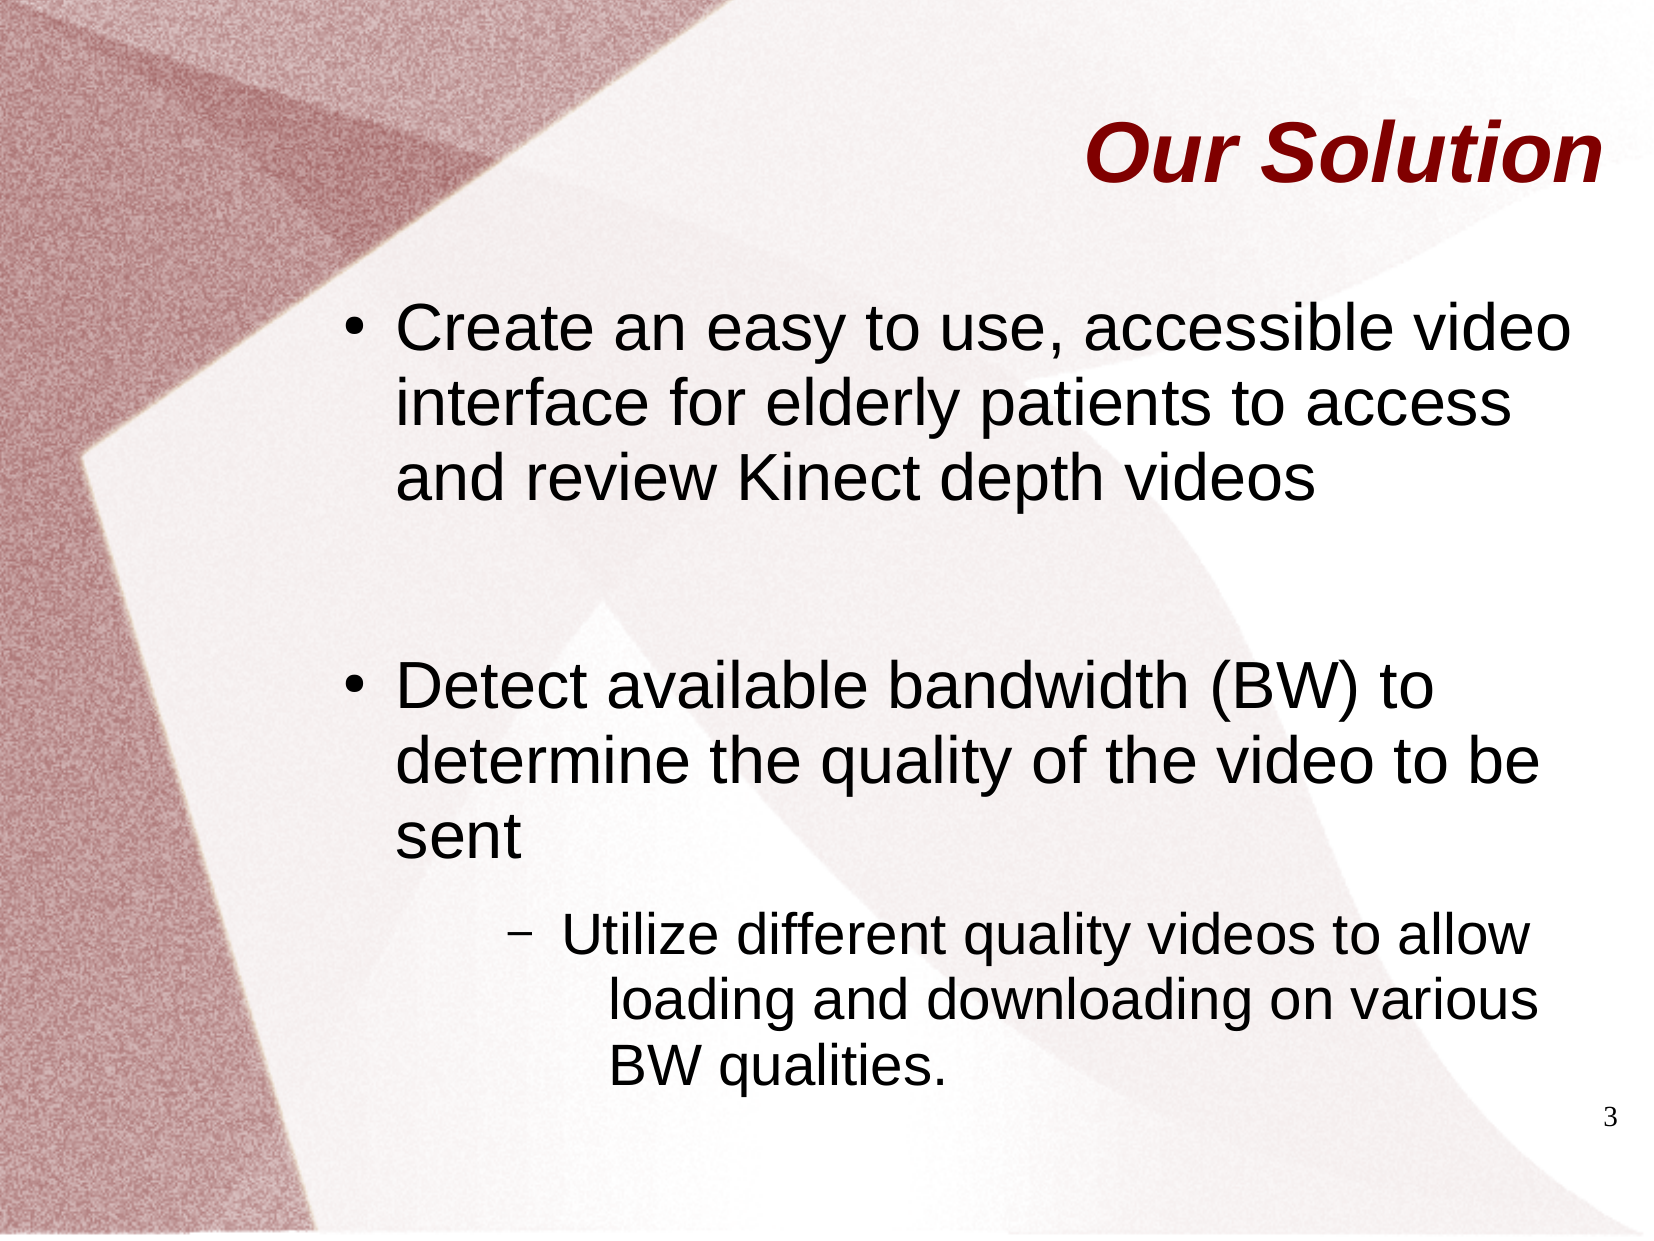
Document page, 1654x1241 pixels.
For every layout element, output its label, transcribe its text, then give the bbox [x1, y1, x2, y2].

picture [0, 0, 1654, 1241]
list Create an easy to use, accessible video interface for elderly patients to access and review Kinect depth videos Detect available bandwidth (BW) to determine the quality of the video to be sent Utilize different quality videos to allow loading and downloading on various BW qualities. [324, 290, 1601, 1231]
title Our Solution [596, 49, 1607, 257]
